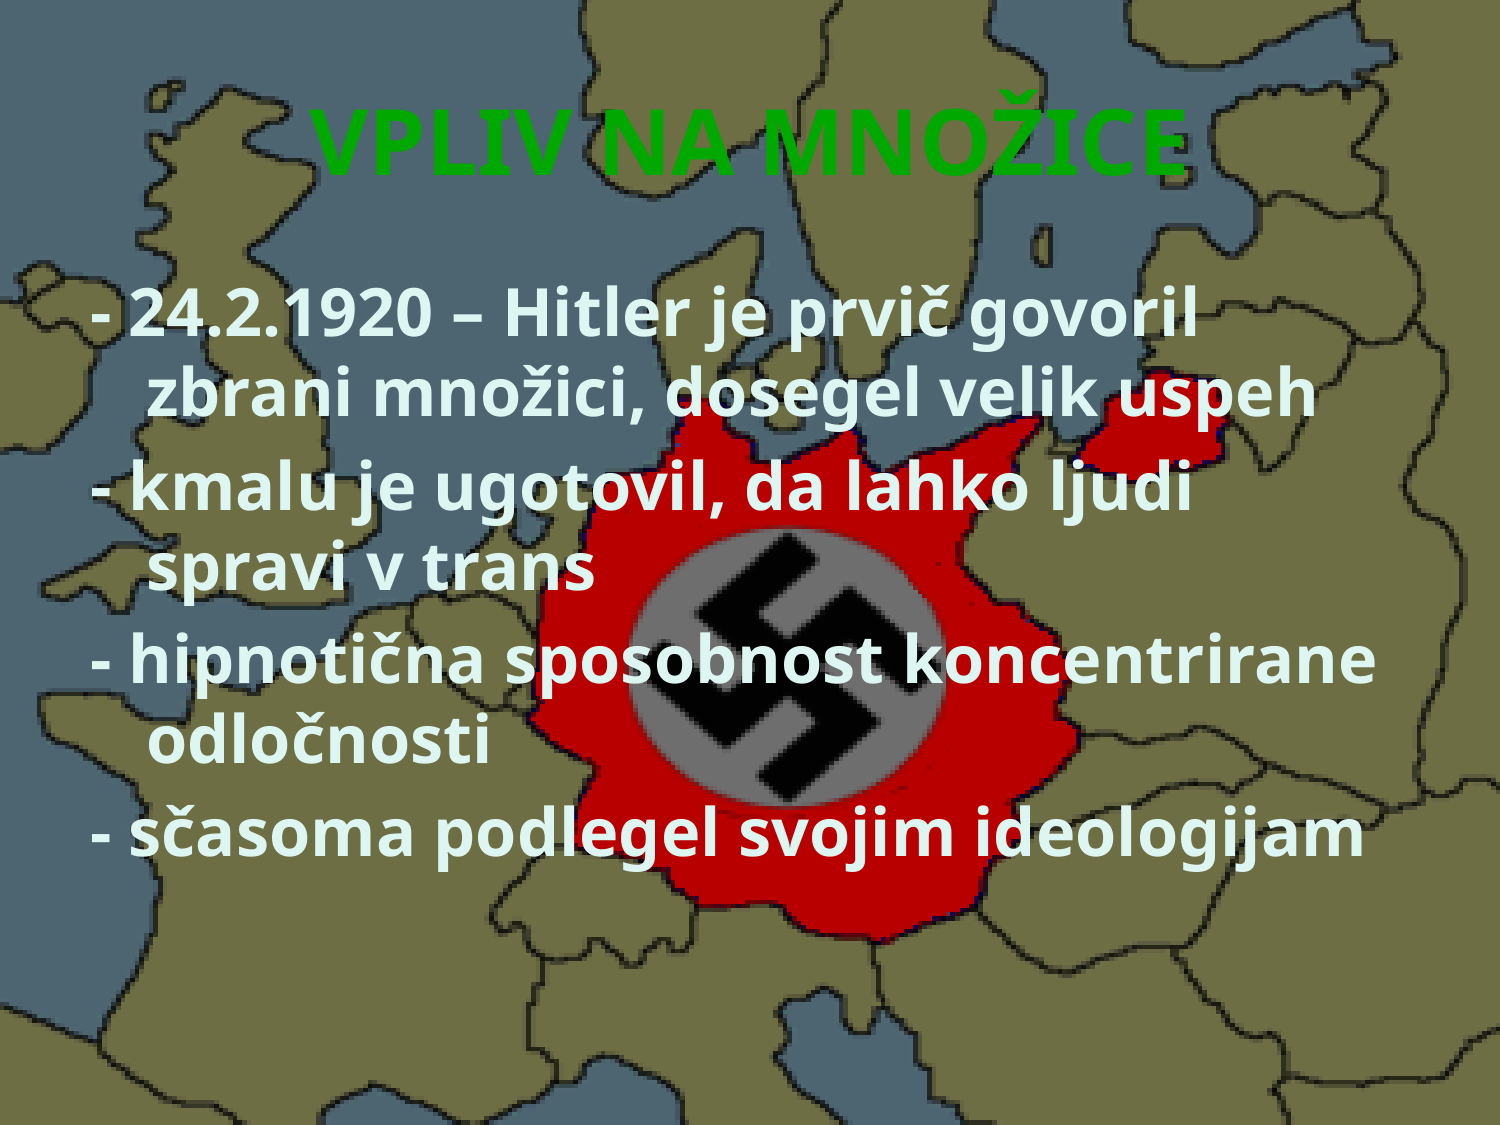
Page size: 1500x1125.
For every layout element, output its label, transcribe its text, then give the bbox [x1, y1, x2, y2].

list - 24.2.1920 – Hitler je prvič govoril zbrani množici, dosegel velik uspeh - kmalu je ugotovil, da lahko ljudi spravi v trans - hipnotična sposobnost koncentrirane odločnosti - sčasoma podlegel svojim ideologijam [75, 262, 1425, 1005]
picture [0, 0, 1500, 1125]
title VPLIV NA MNOŽICE [75, 45, 1425, 233]
